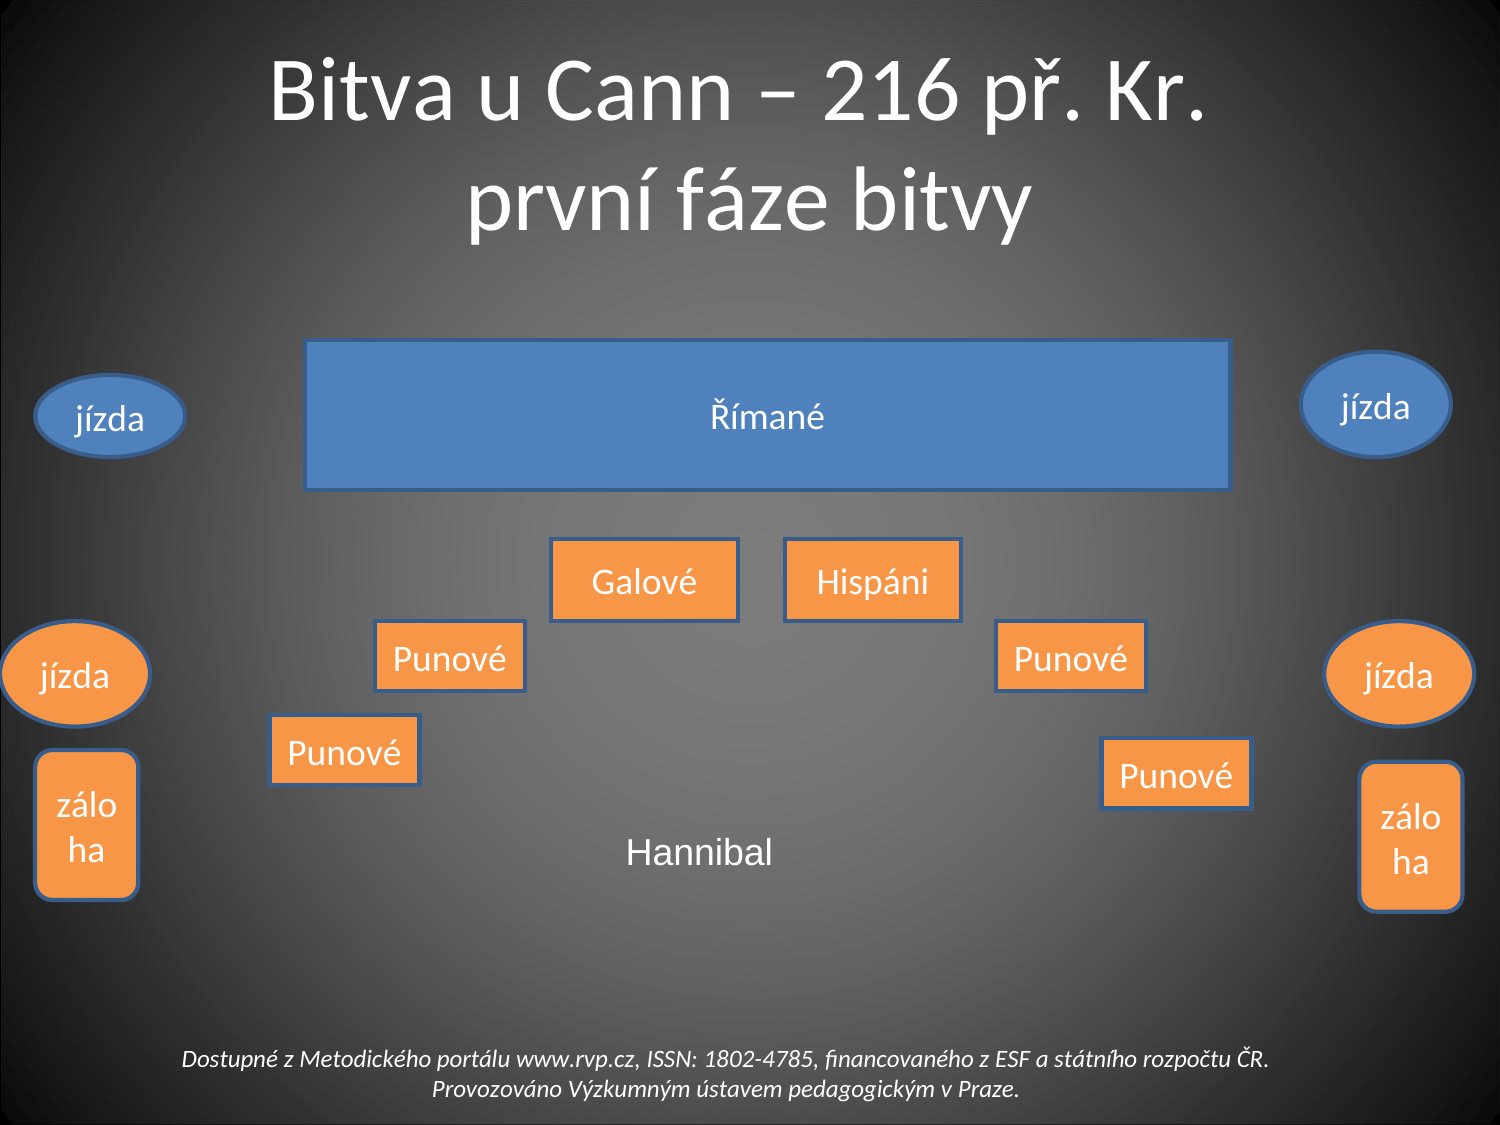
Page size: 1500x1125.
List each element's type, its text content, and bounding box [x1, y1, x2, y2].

list [70, 257, 1421, 1001]
text_box Galové [550, 538, 739, 622]
text_box Dostupné z Metodického portálu www.rvp.cz, ISSN: 1802-4785, financovaného z ESF a státního rozpočtu ČR. Provozováno Výzkumným ústavem pedagogickým v Praze. [105, 1042, 1348, 1103]
title Bitva u Cann – 216 př. Kr. první fáze bitvy [75, 21, 1426, 257]
text_box jízda [0, 621, 151, 727]
text_box jízda [1324, 621, 1475, 727]
picture [0, 0, 1500, 1125]
text_box Punové [375, 621, 526, 692]
text_box Punové [1101, 738, 1252, 809]
text_box Hispáni [785, 538, 961, 622]
text_box záloha [35, 750, 139, 901]
text_box Římané [304, 339, 1231, 490]
text_box jízda [35, 374, 186, 458]
text_box Punové [269, 714, 420, 786]
text_box Punové [996, 621, 1147, 692]
text_box záloha [1359, 761, 1463, 912]
text_box jízda [1300, 351, 1451, 458]
text_box Hannibal [609, 820, 790, 881]
